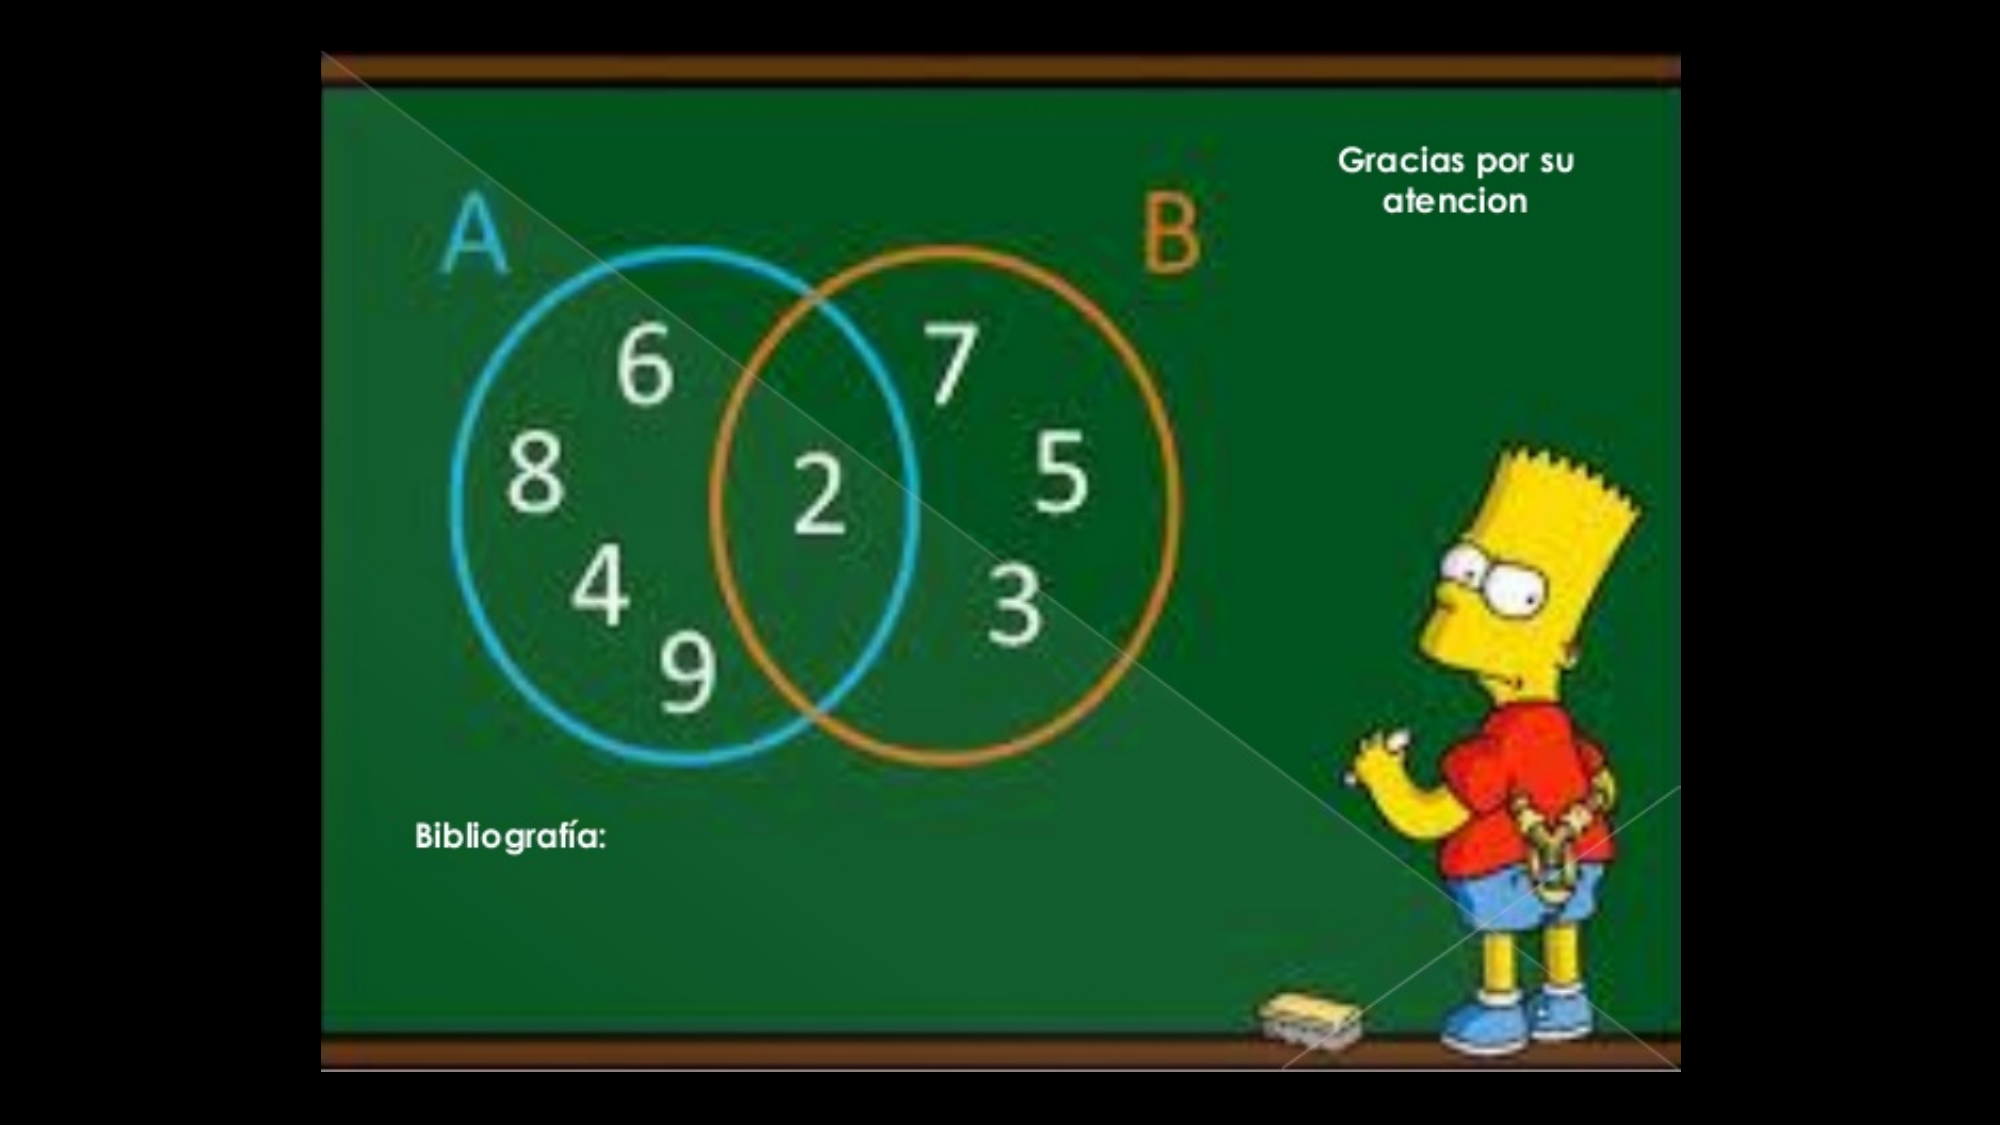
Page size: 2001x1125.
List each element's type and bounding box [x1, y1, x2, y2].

picture [321, 51, 1681, 1072]
